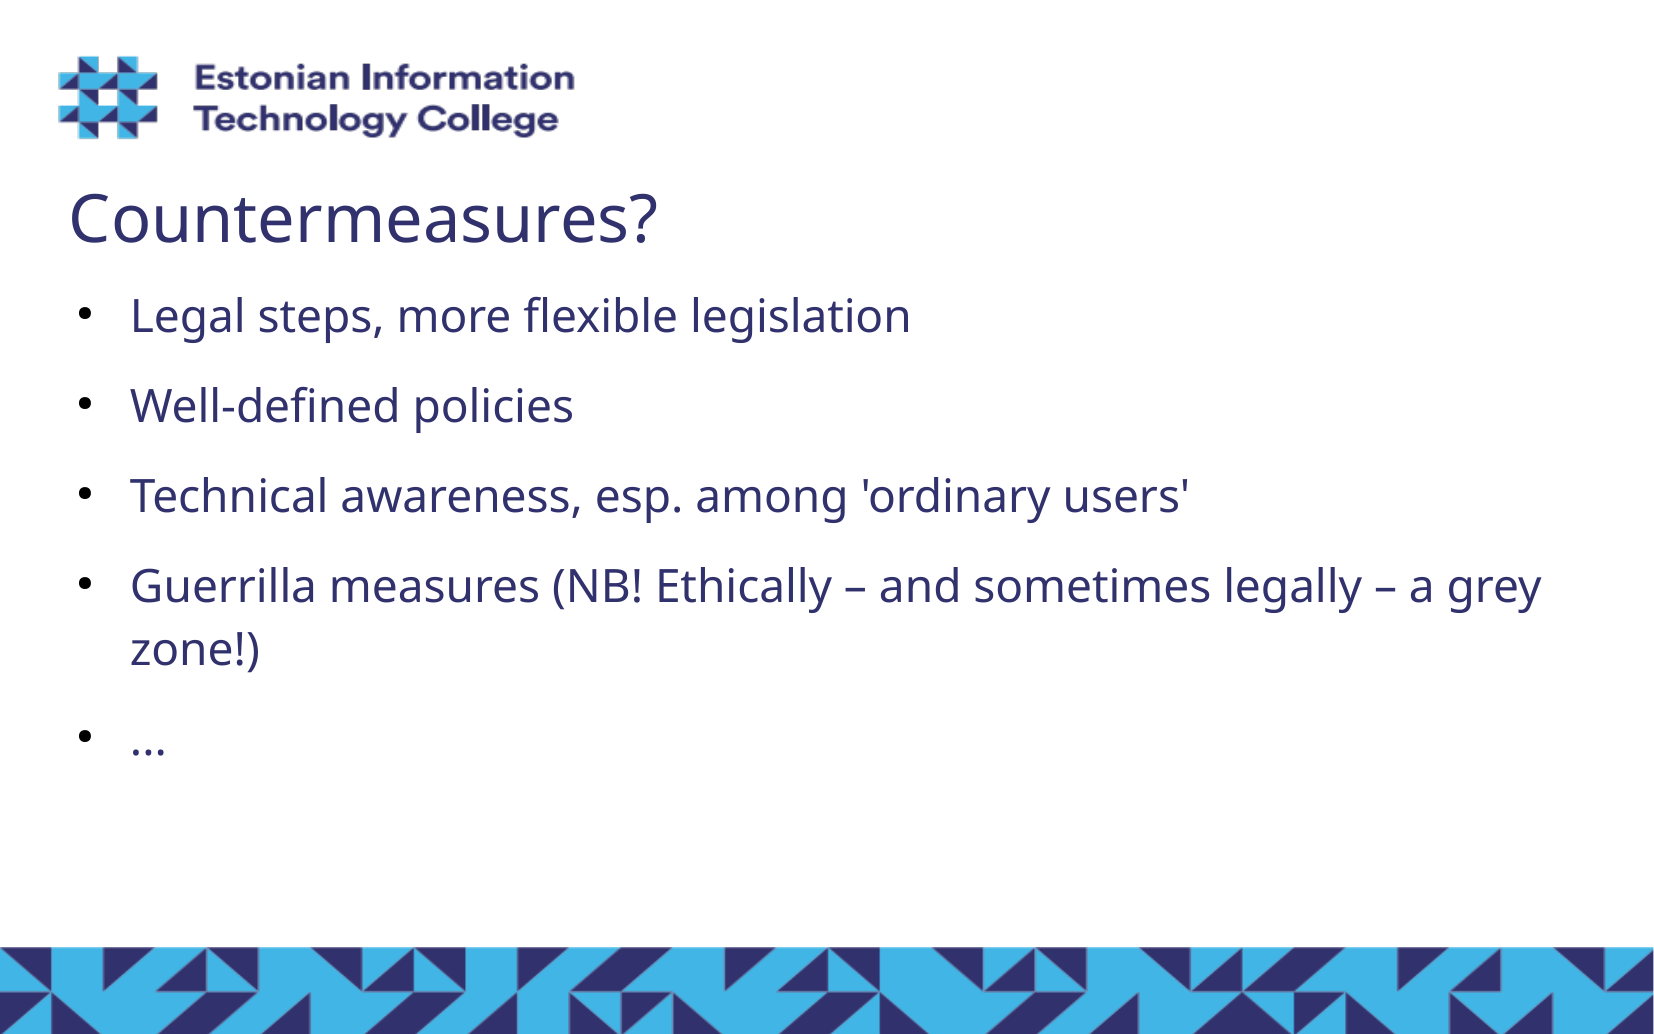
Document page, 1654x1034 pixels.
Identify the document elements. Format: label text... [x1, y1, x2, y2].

title Countermeasures? [68, 147, 1536, 283]
list Legal steps, more flexible legislation Well-defined policies Technical awareness, esp. among 'ordinary users' Guerrilla measures (NB! Ethically – and sometimes legally – a grey zone!) ... [59, 283, 1595, 936]
